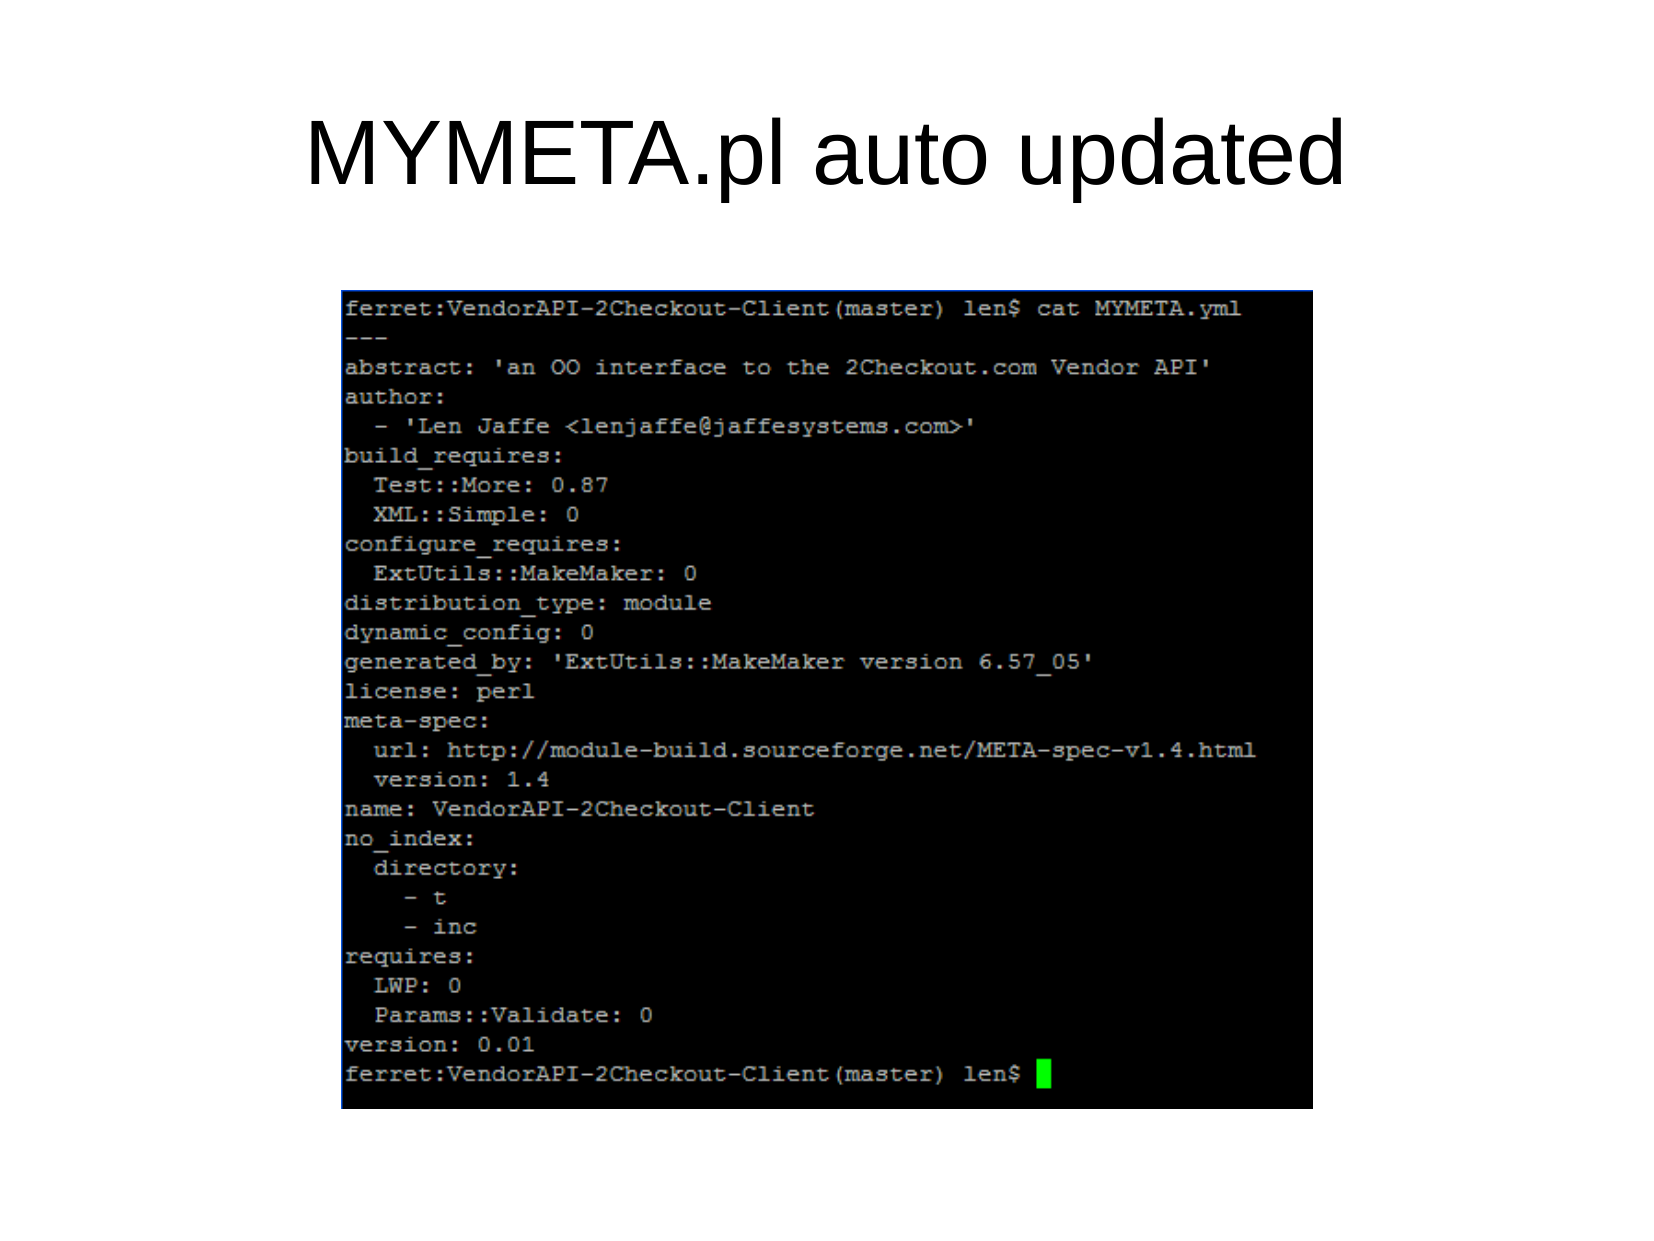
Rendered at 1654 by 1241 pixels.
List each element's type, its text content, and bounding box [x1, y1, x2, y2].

picture [341, 290, 1313, 1109]
title MYMETA.pl auto updated [82, 49, 1571, 257]
